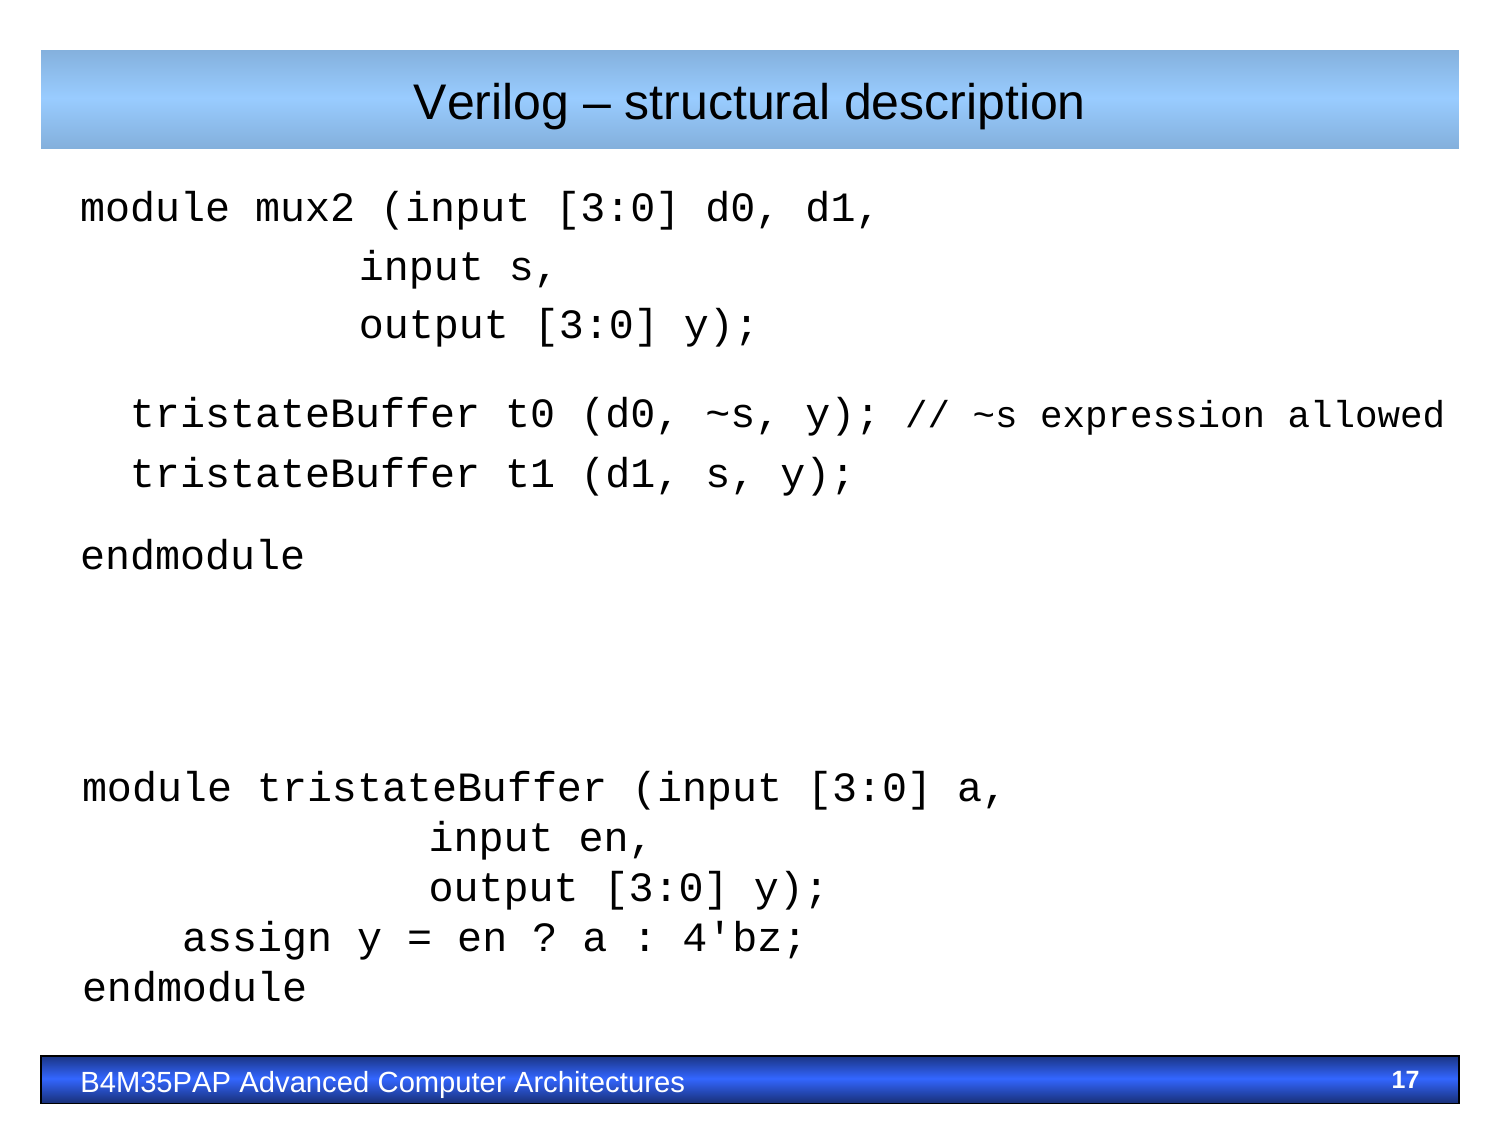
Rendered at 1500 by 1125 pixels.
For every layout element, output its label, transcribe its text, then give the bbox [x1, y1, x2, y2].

text_box module tristateBuffer (input [3:0] a, input en, output [3:0] y); assign y = en ? a : 4'bz; endmodule [58, 751, 1383, 1017]
title Verilog – structural description [41, 50, 1459, 149]
list module mux2 (input [3:0] d0, d1, input s, output [3:0] y); tristateBuffer t0 (d0, ~s, y); // ~s expression allowed tristateBuffer t1 (d1, s, y); endmodule [64, 172, 1500, 1000]
